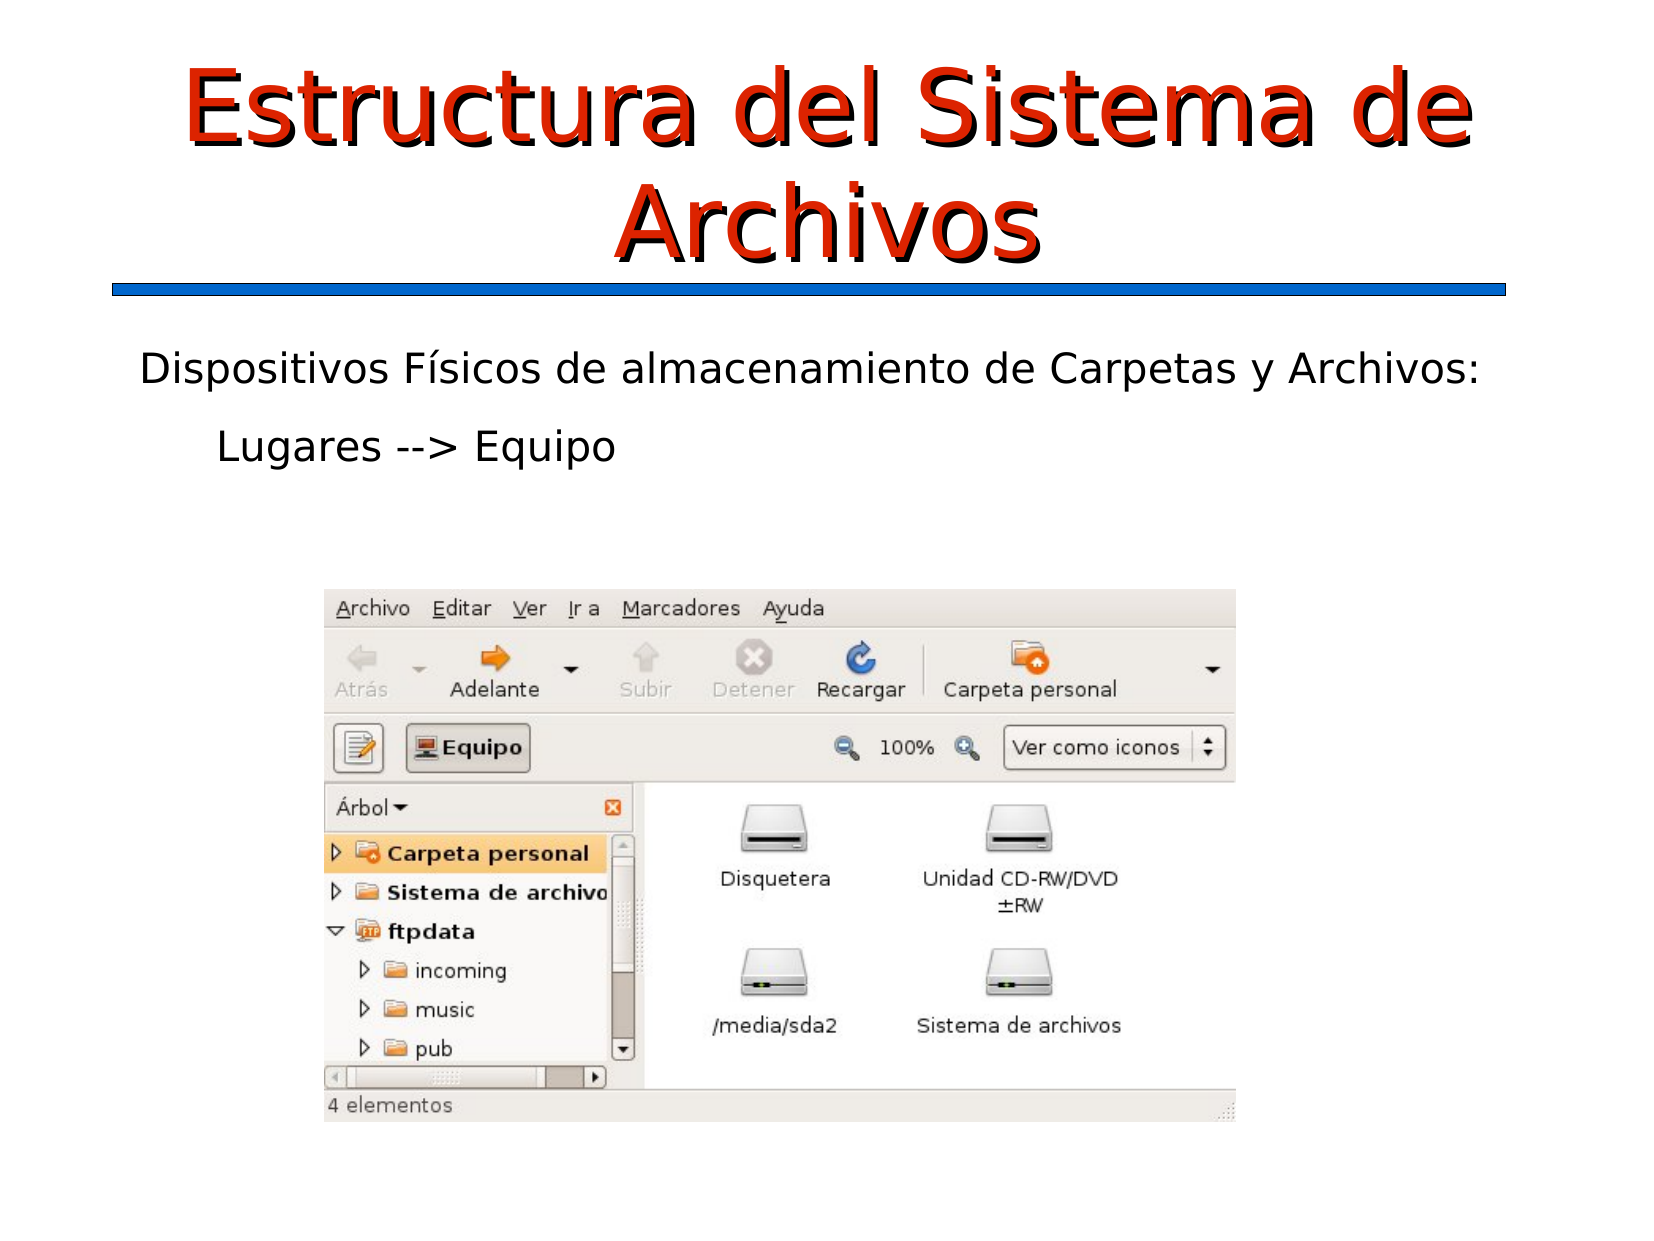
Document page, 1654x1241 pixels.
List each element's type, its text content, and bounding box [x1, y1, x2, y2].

title Estructura del Sistema de Archivos [121, 48, 1534, 282]
picture [324, 589, 1236, 1123]
list Dispositivos Físicos de almacenamiento de Carpetas y Archivos: Lugares --> Equipo [121, 344, 1534, 1164]
